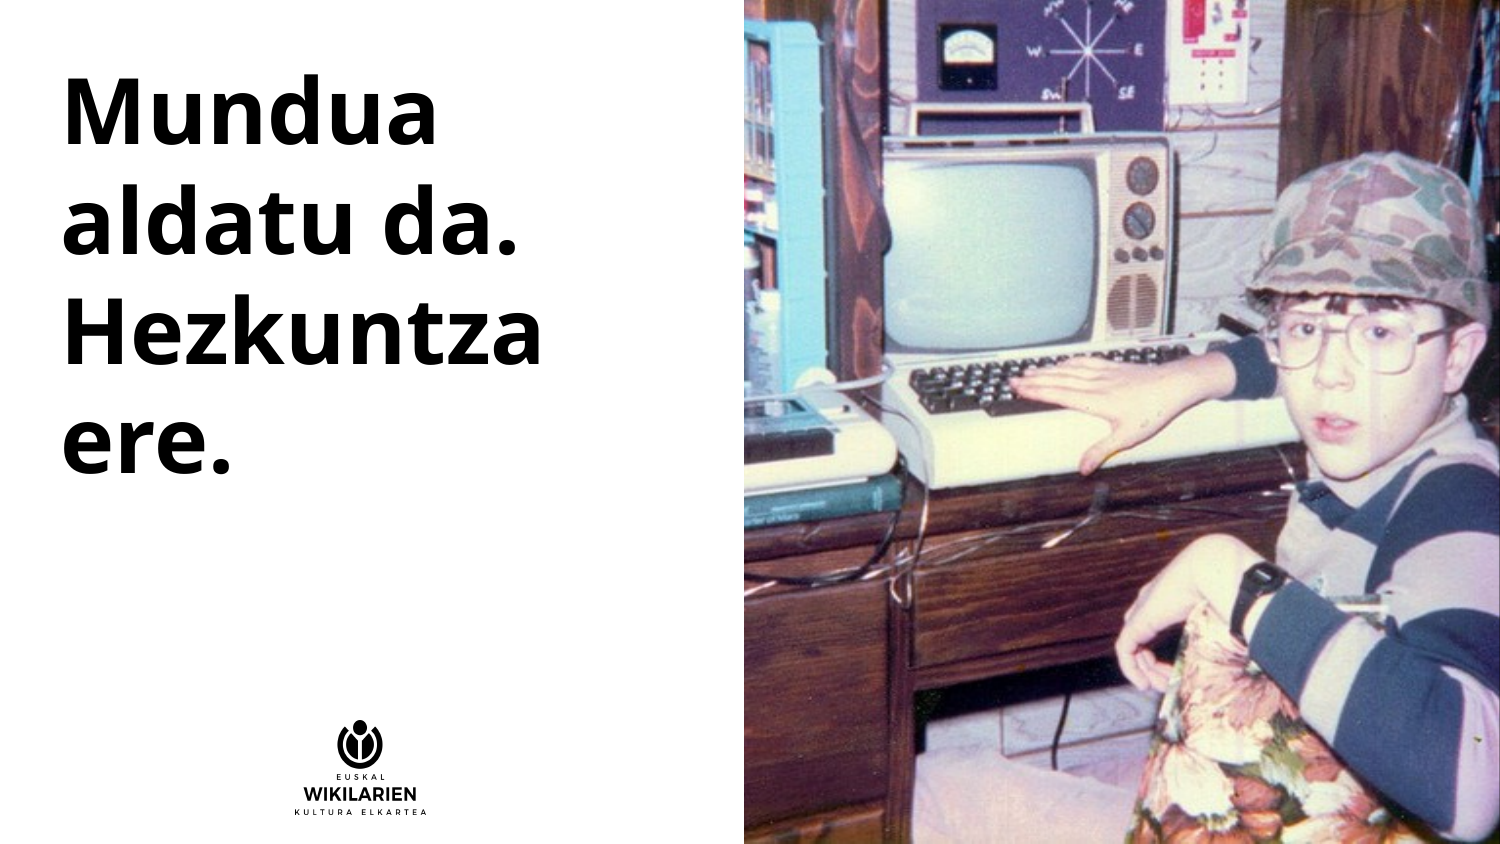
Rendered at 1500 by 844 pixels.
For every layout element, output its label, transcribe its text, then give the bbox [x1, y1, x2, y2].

title Mundua aldatu da. Hezkuntza ere. [45, 37, 710, 199]
picture [744, 0, 1500, 844]
picture [295, 720, 426, 815]
